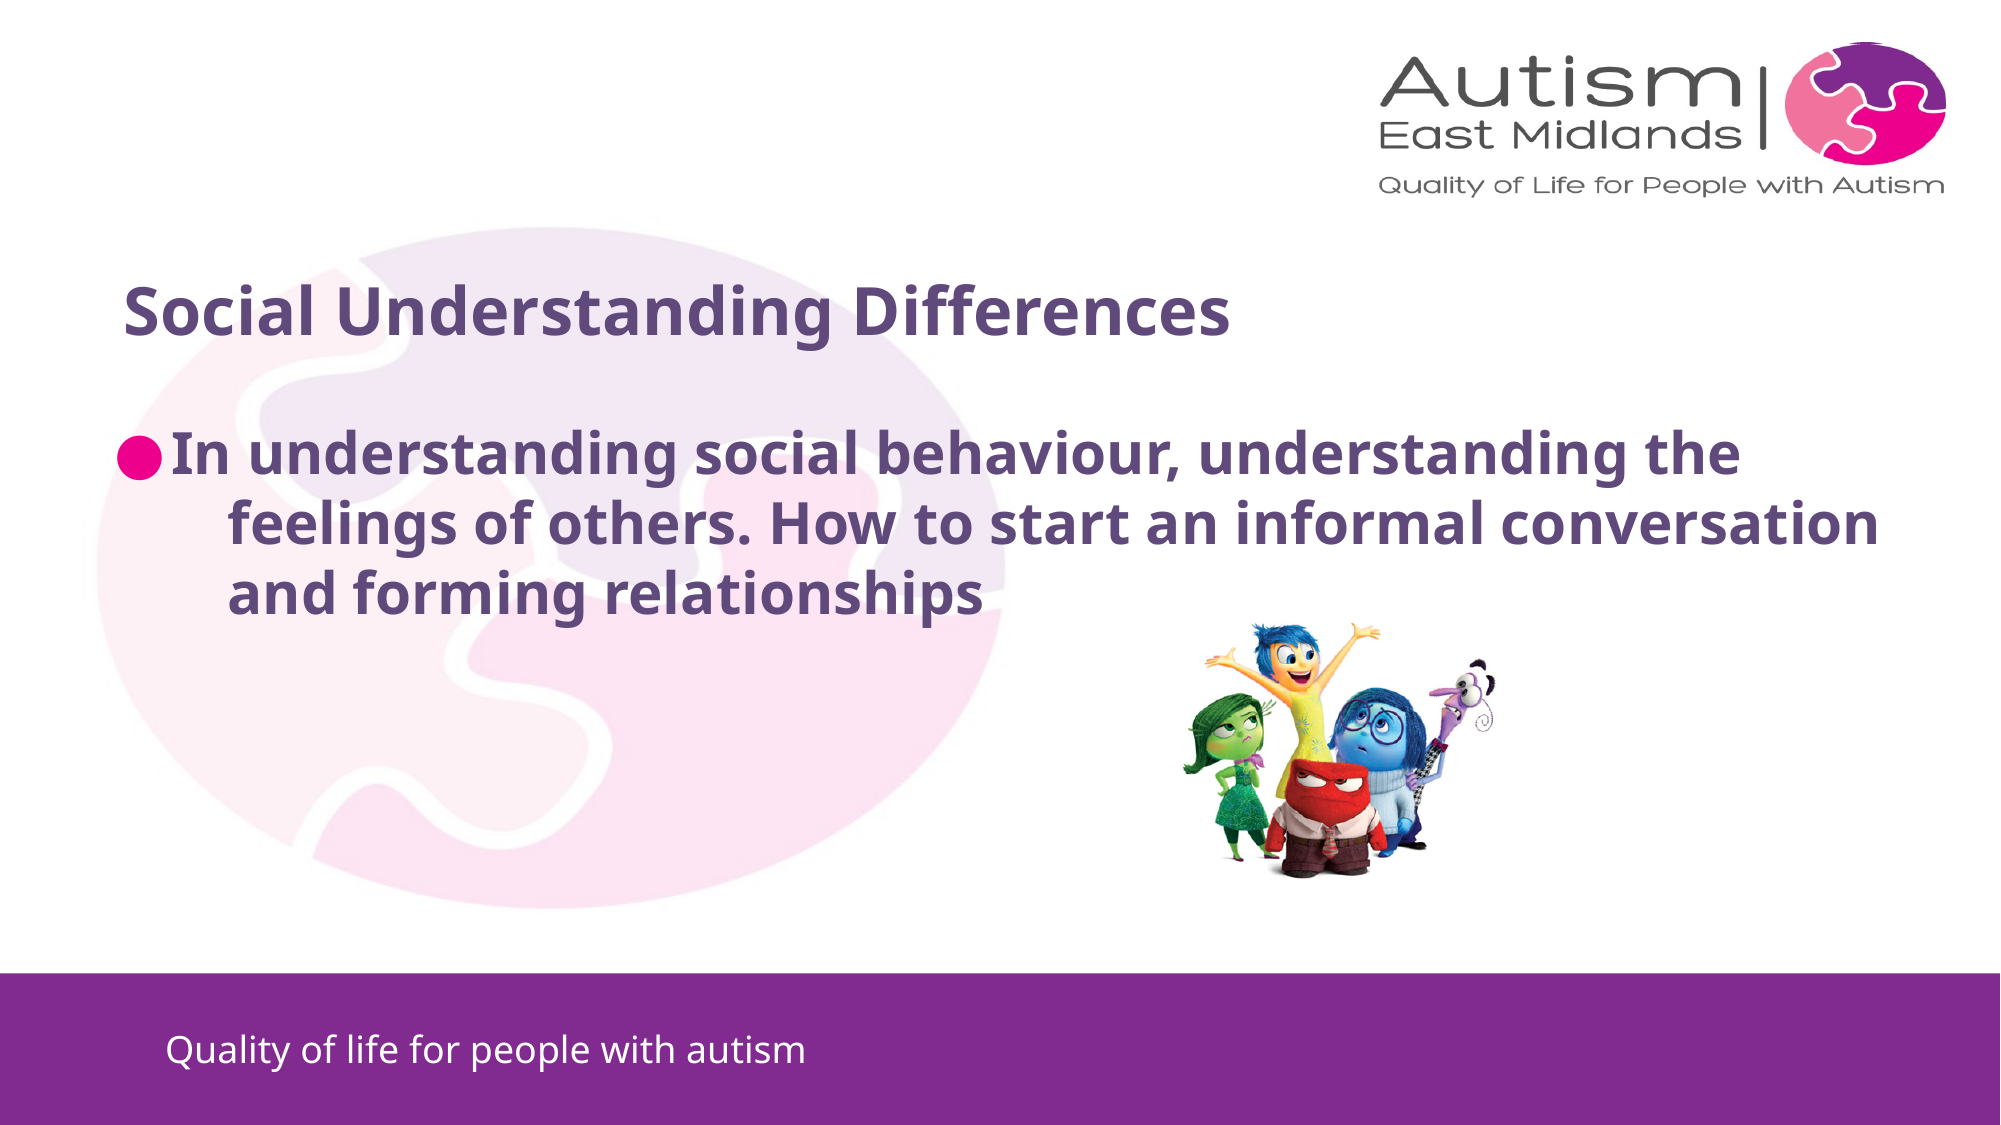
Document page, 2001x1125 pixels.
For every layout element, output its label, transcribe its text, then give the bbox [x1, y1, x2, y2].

list In understanding social behaviour, understanding the feelings of others. How to start an informal conversation and forming relationships [99, 408, 1900, 941]
title Social Understanding Differences [109, 215, 1910, 403]
picture [1176, 580, 1497, 910]
